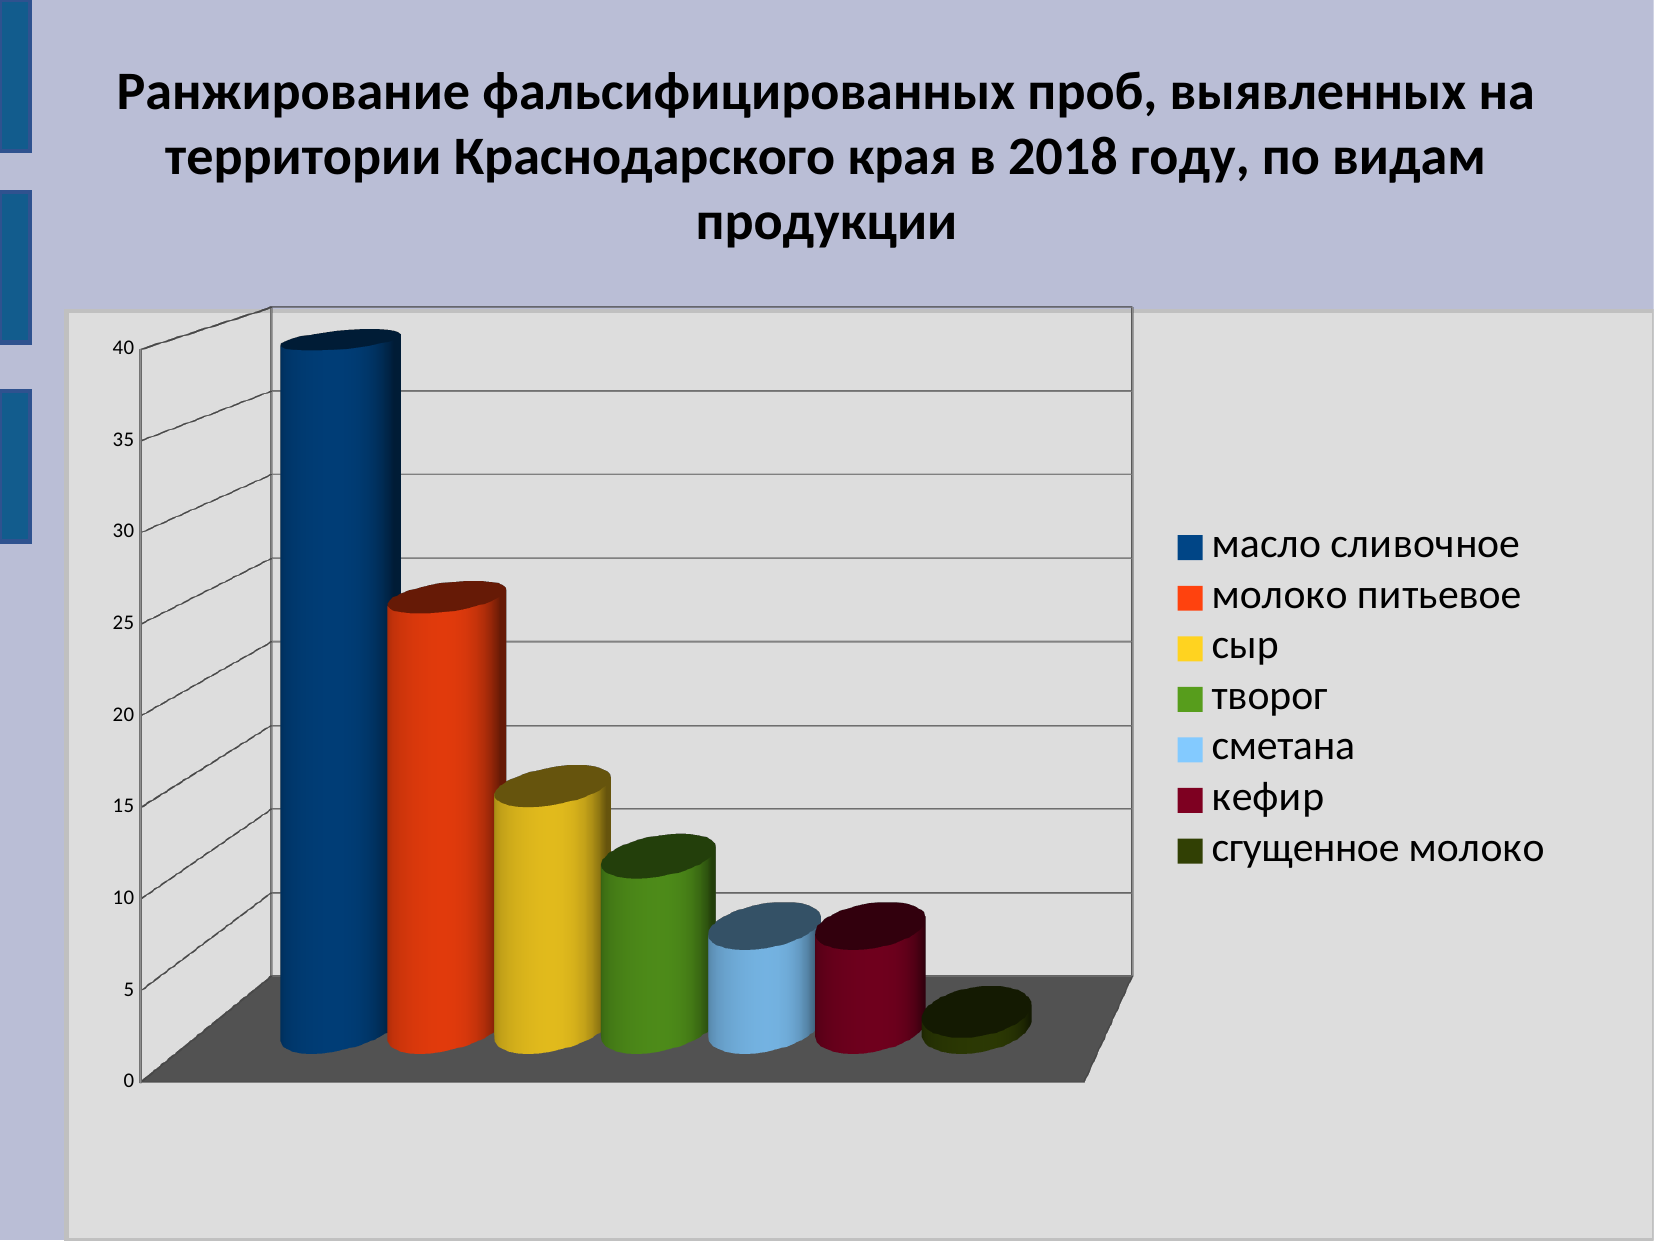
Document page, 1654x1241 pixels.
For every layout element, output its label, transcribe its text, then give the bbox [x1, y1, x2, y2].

chart [82, 290, 1571, 1109]
title Ранжирование фальсифицированных проб, выявленных на территории Краснодарского края в 2018 году, по видам продукции [82, 49, 1571, 257]
